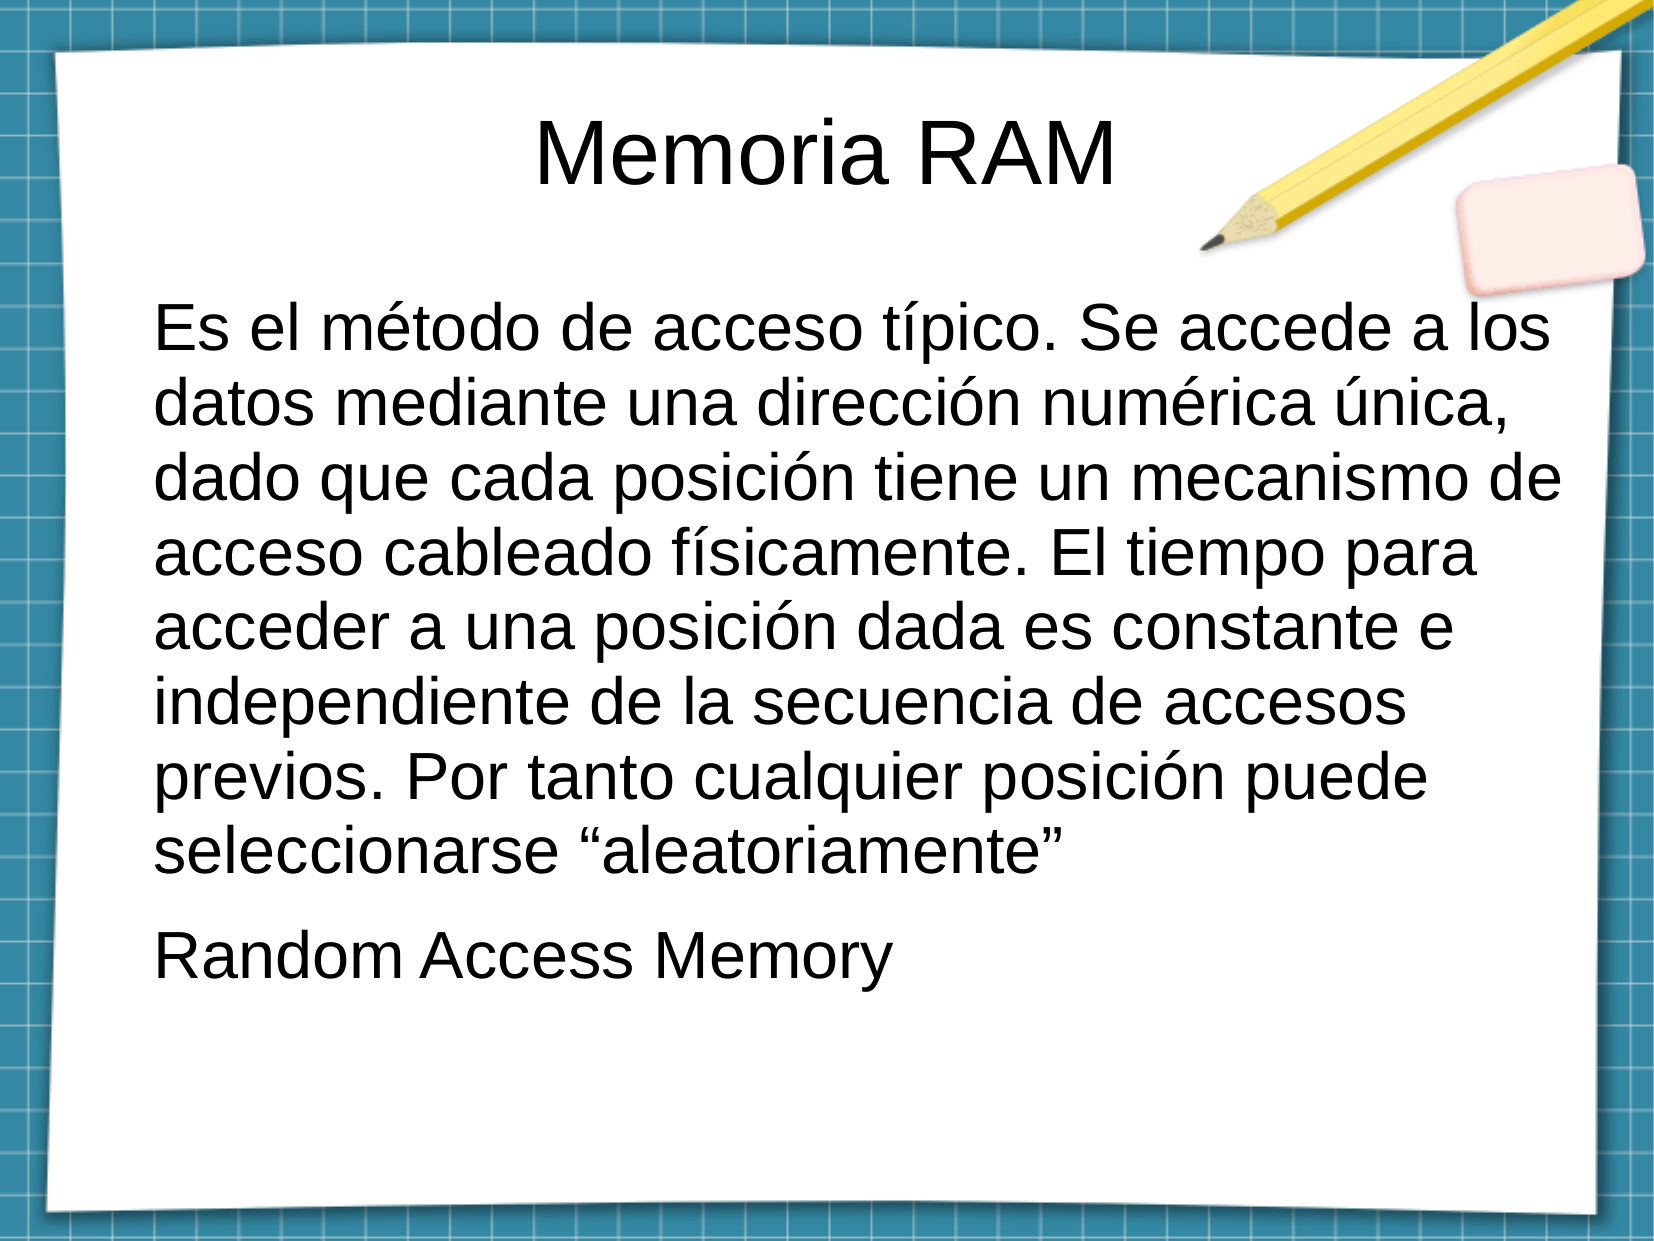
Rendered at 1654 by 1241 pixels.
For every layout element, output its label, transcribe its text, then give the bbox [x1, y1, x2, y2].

picture [0, 0, 1654, 1241]
title Memoria RAM [82, 49, 1571, 257]
list Es el método de acceso típico. Se accede a los datos mediante una dirección numérica única, dado que cada posición tiene un mecanismo de acceso cableado físicamente. El tiempo para acceder a una posición dada es constante e independiente de la secuencia de accesos previos. Por tanto cualquier posición puede seleccionarse “aleatoriamente” Random Access Memory [82, 290, 1571, 1010]
